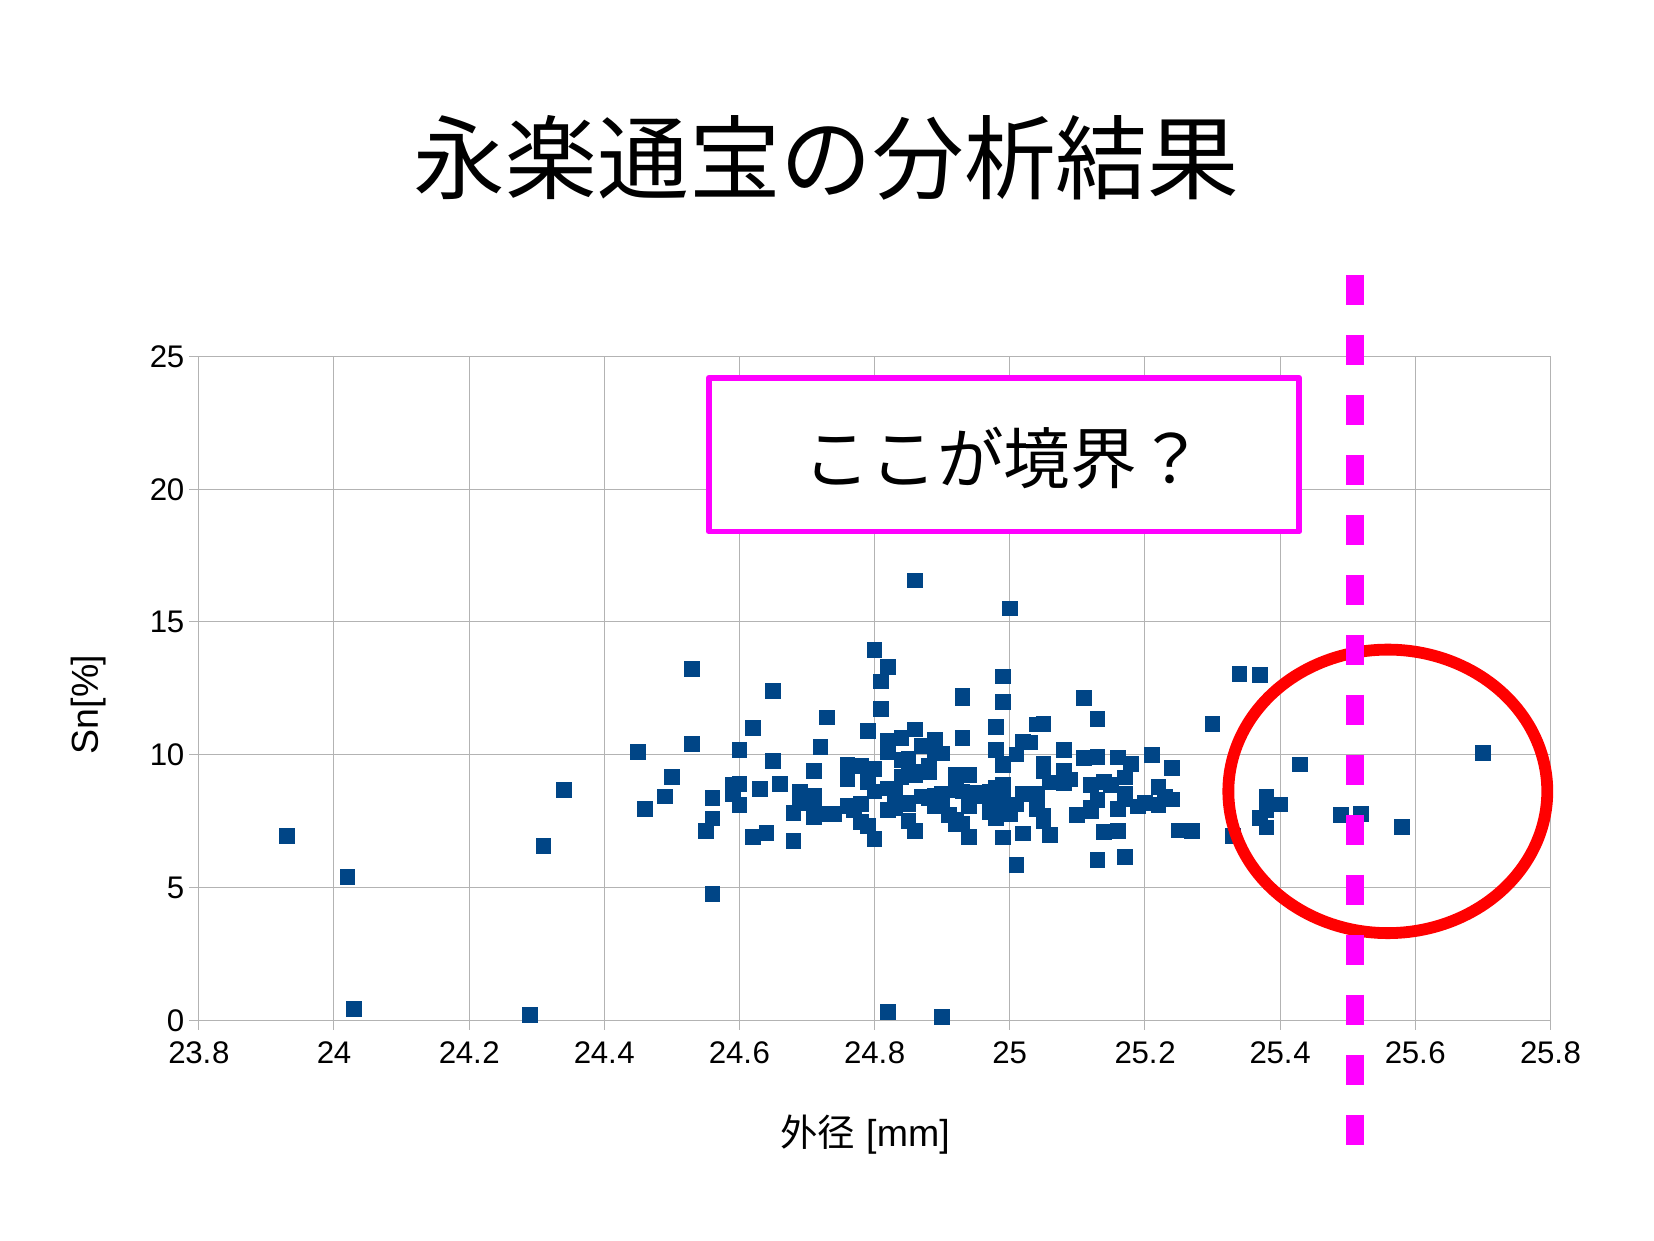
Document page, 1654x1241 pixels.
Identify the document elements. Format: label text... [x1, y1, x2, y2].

title 永楽通宝の分析結果 [82, 49, 1571, 249]
chart [5, 249, 1636, 1241]
text_box ここが境界？ [708, 377, 1300, 532]
